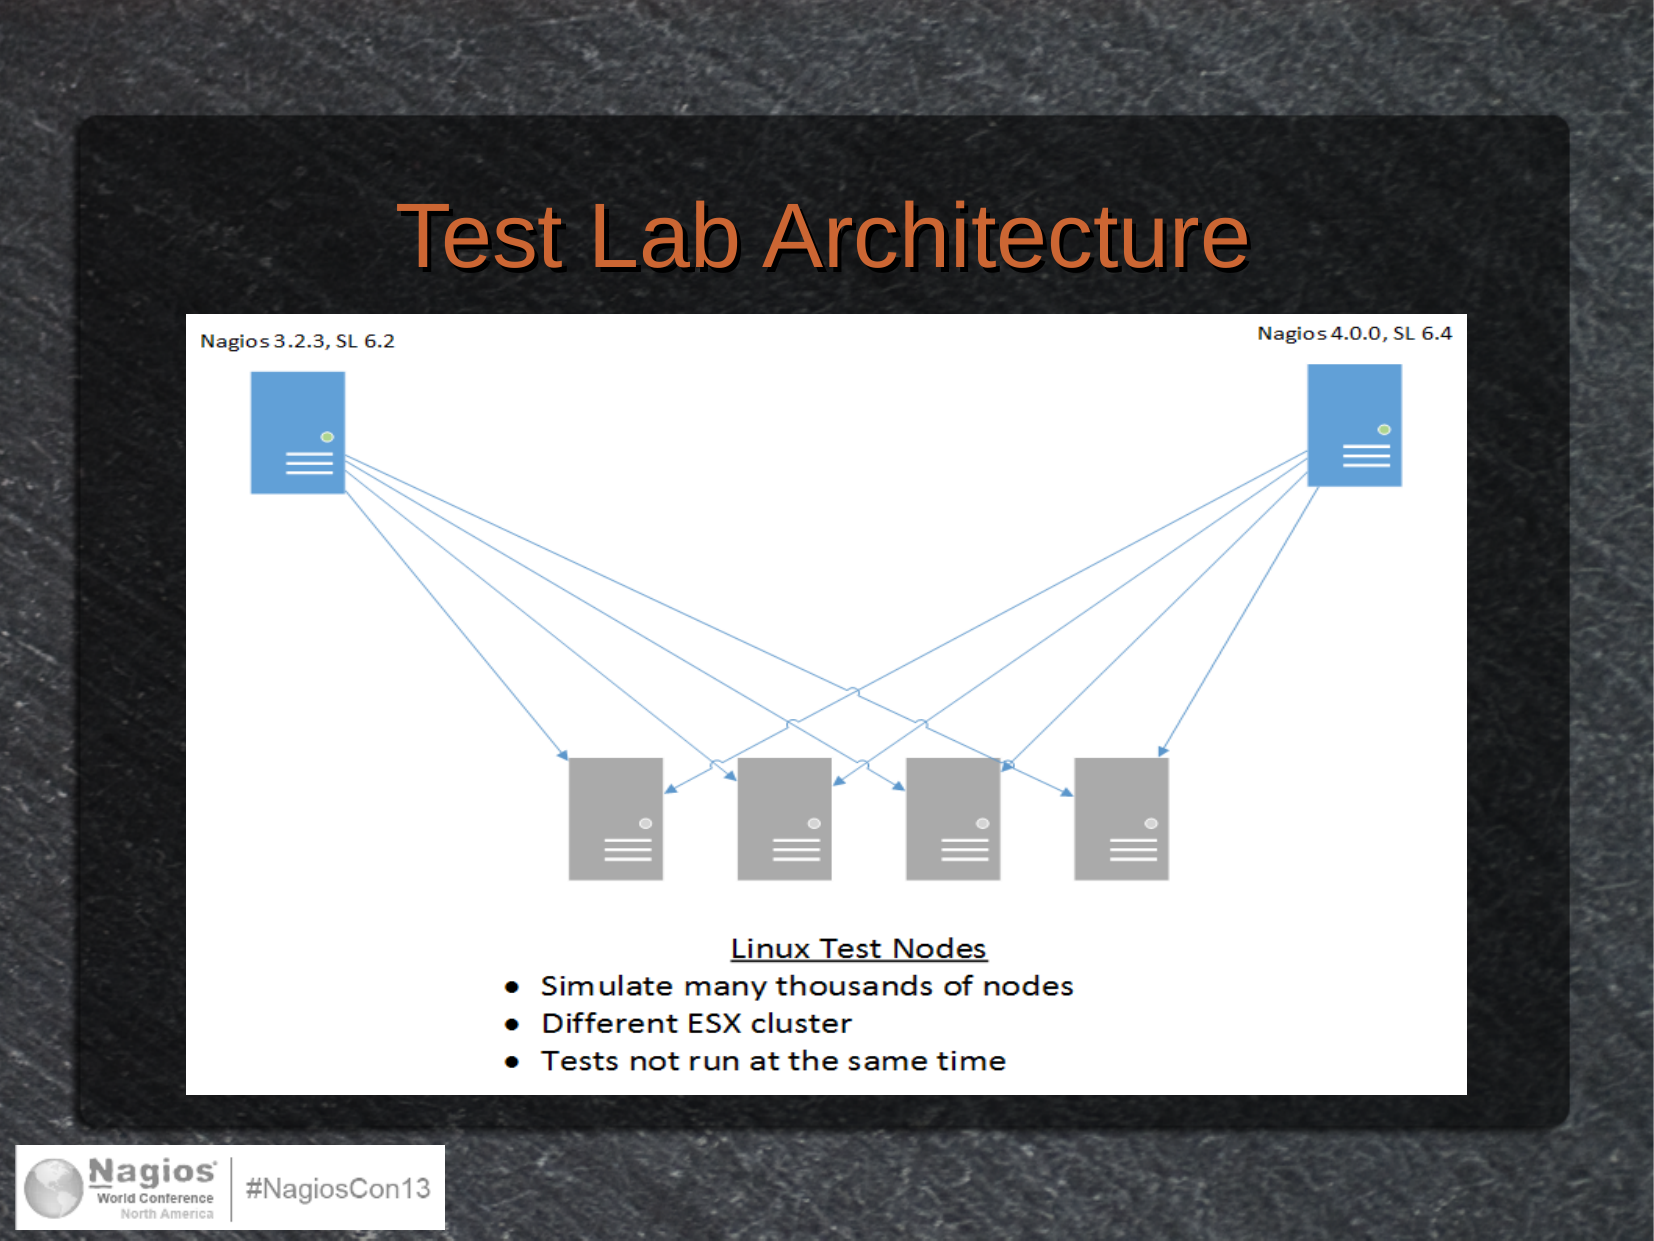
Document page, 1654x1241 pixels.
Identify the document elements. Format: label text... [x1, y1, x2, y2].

title Test Lab Architecture [129, 118, 1518, 355]
picture [0, 0, 1654, 1241]
